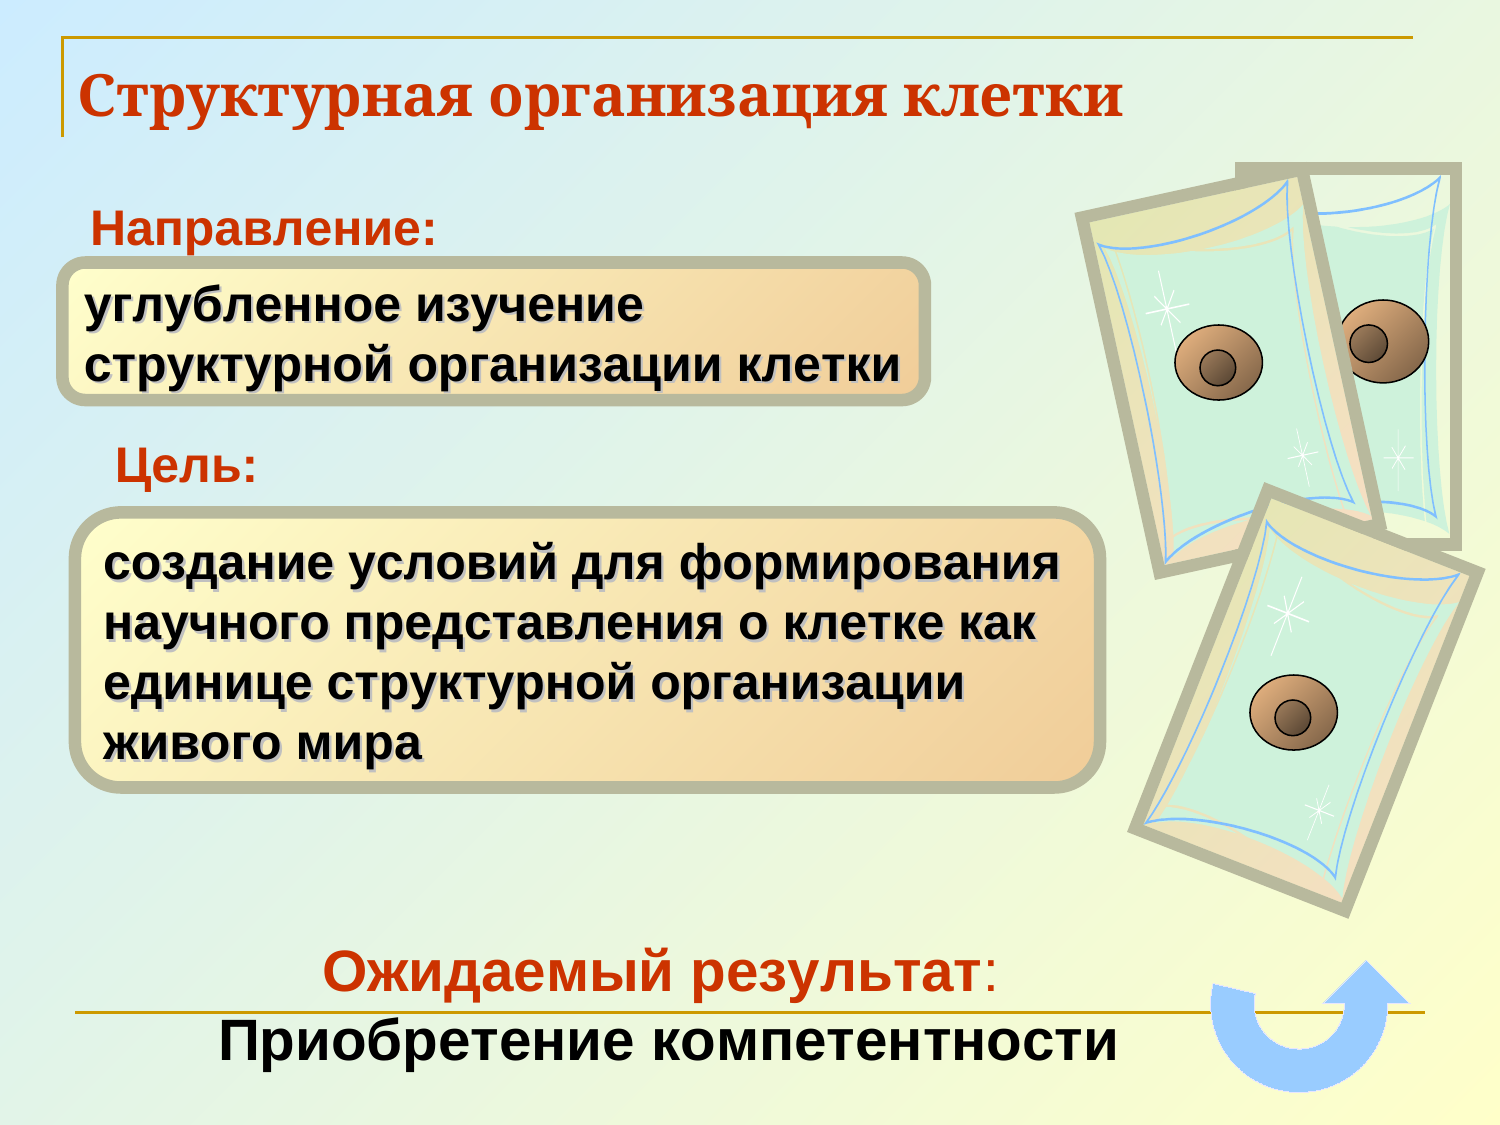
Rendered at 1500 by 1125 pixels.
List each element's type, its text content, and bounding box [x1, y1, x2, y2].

picture [1310, 174, 1450, 539]
picture [1089, 176, 1373, 566]
text_box Направление: [75, 187, 481, 263]
picture [1143, 498, 1470, 903]
text_box Ожидаемый результат: Приобретение компетентности [174, 924, 1163, 1081]
text_box углубленное изучение структурной организации клетки [62, 262, 925, 401]
text_box Цель: [100, 424, 274, 501]
text_box [1210, 960, 1411, 1093]
text_box создание условий для формирования научного представления о клетке как единице структурной организации живого мира [74, 512, 1101, 788]
text_box Структурная организация клетки [62, 50, 1413, 175]
text_box [1174, 324, 1263, 401]
text_box [1342, 299, 1429, 383]
text_box [1249, 675, 1338, 751]
